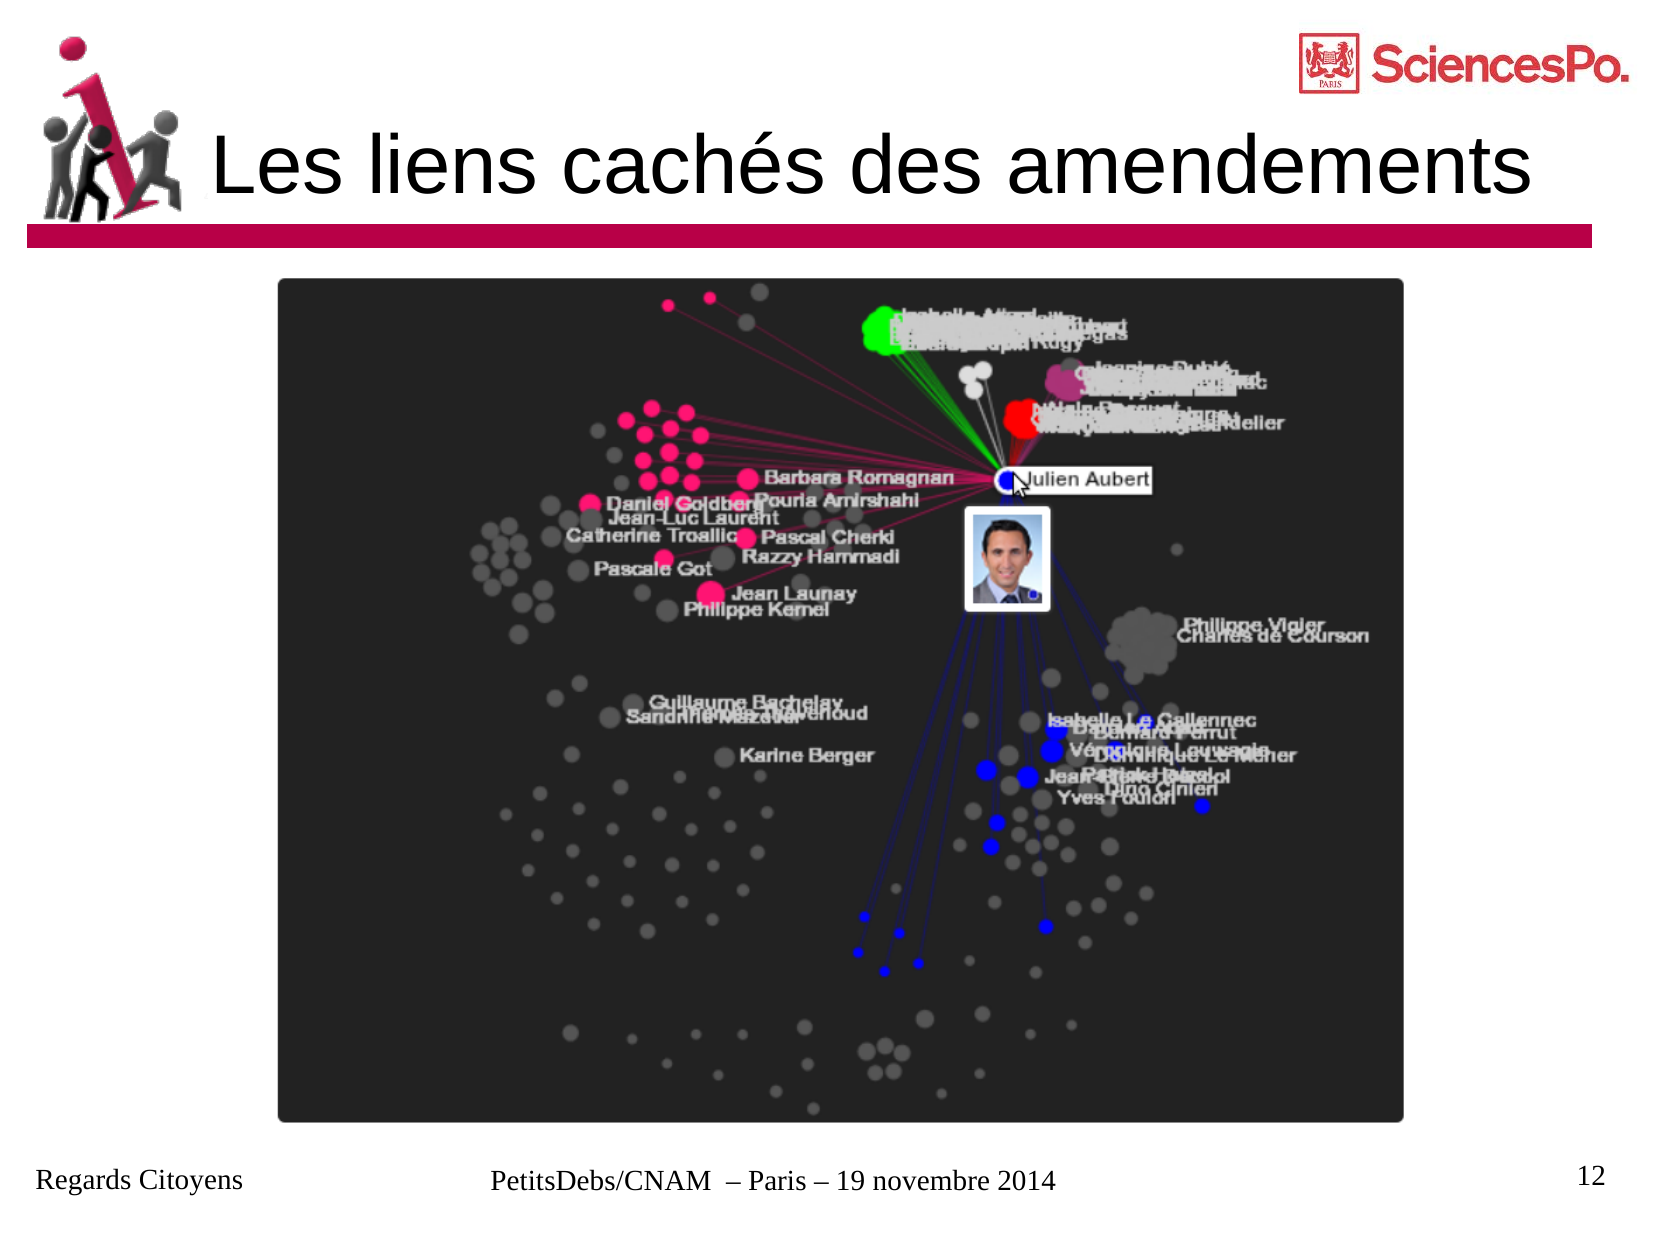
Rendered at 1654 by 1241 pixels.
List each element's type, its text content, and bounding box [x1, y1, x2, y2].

title Les liens cachés des amendements [210, 68, 1599, 261]
picture [264, 270, 1418, 1134]
picture [27, 31, 208, 224]
picture [1299, 5, 1654, 125]
